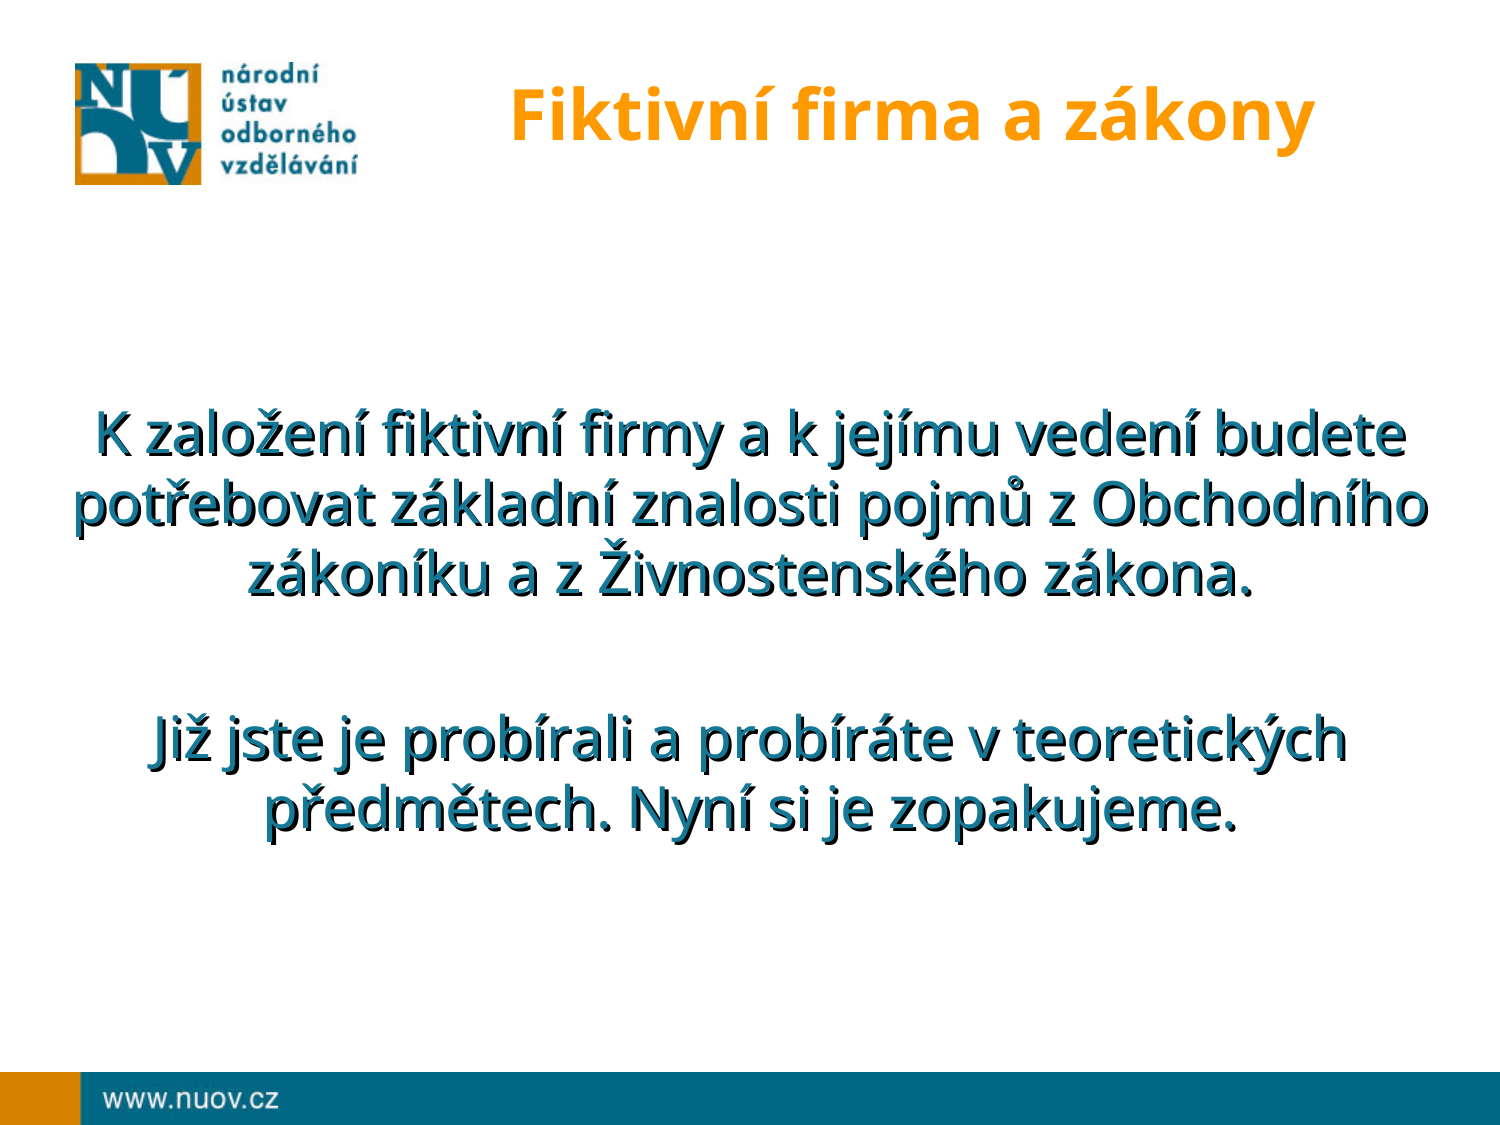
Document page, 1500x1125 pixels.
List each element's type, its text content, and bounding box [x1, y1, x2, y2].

title Fiktivní firma a zákony [399, 37, 1425, 188]
text_box [0, 1072, 1500, 1125]
text_box [75, 62, 358, 185]
text_box K založení fiktivní firmy a k jejímu vedení budete potřebovat základní znalosti pojmů z Obchodního zákoníku a z Živnostenského zákona. Již jste je probírali a probíráte v teoretických předmětech. Nyní si je zopakujeme. [0, 387, 1500, 848]
